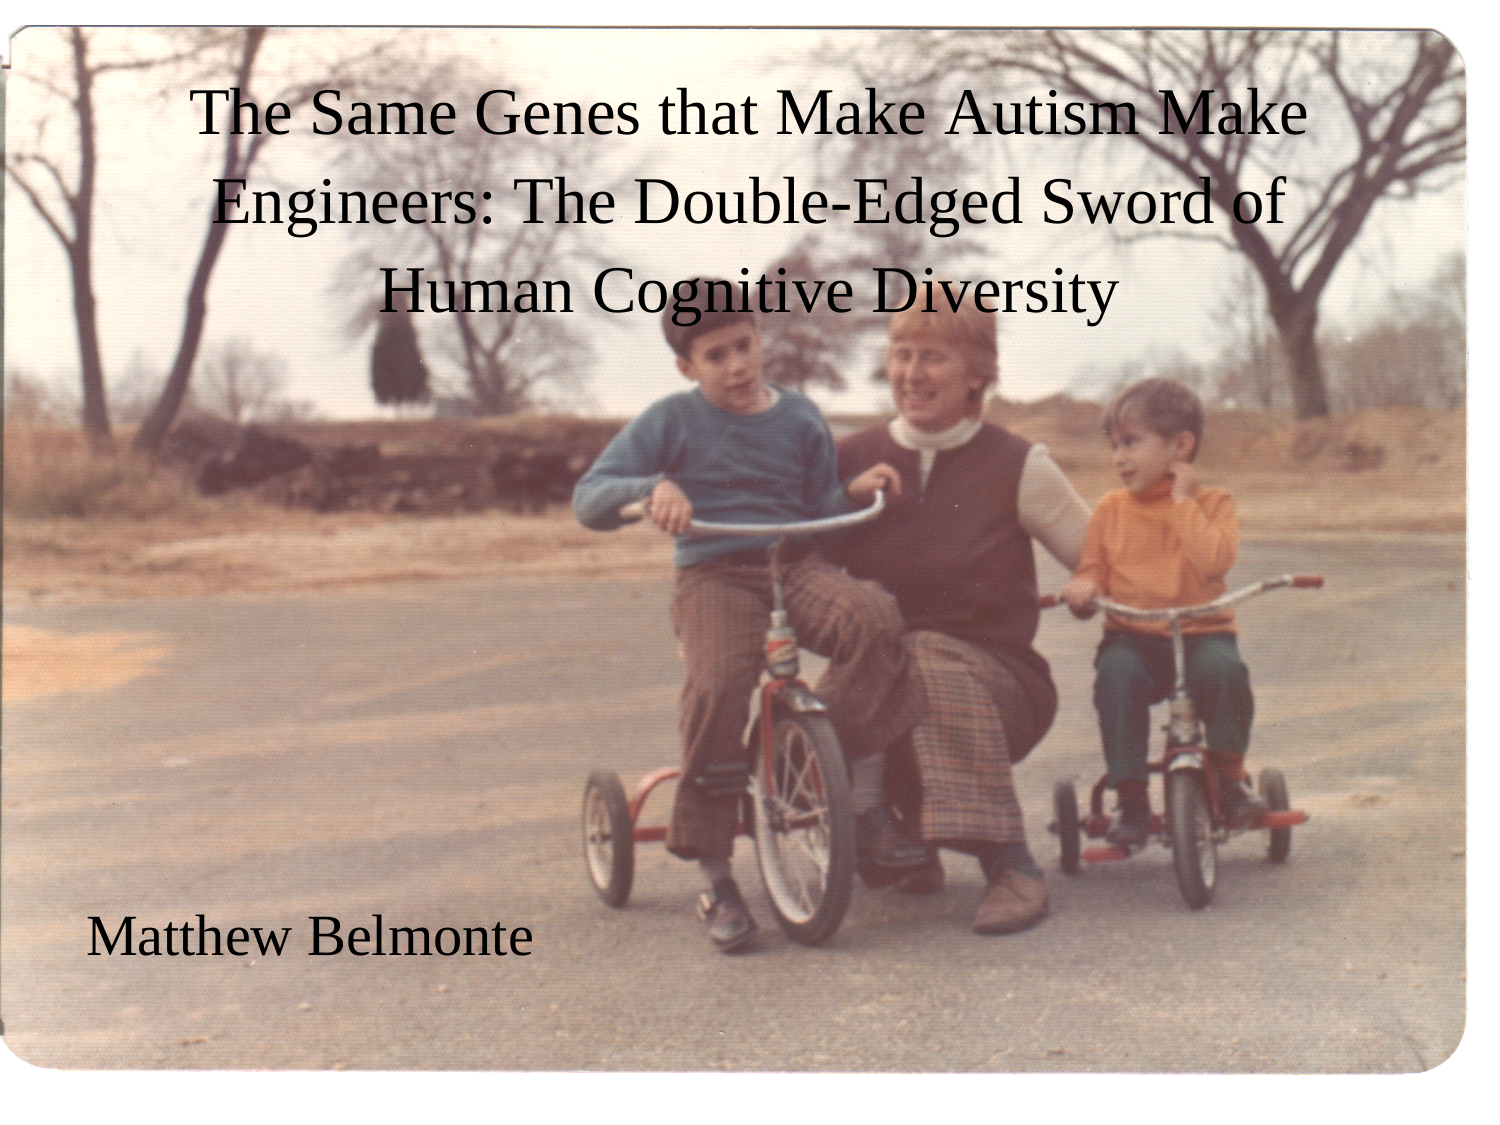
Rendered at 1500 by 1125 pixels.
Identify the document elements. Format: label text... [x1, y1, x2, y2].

picture [0, 25, 1500, 1103]
title The Same Genes that Make Autism Make Engineers: The Double-Edged Sword of Human Cognitive Diversity [112, 55, 1388, 332]
text_box Matthew Belmonte [17, 837, 603, 1021]
